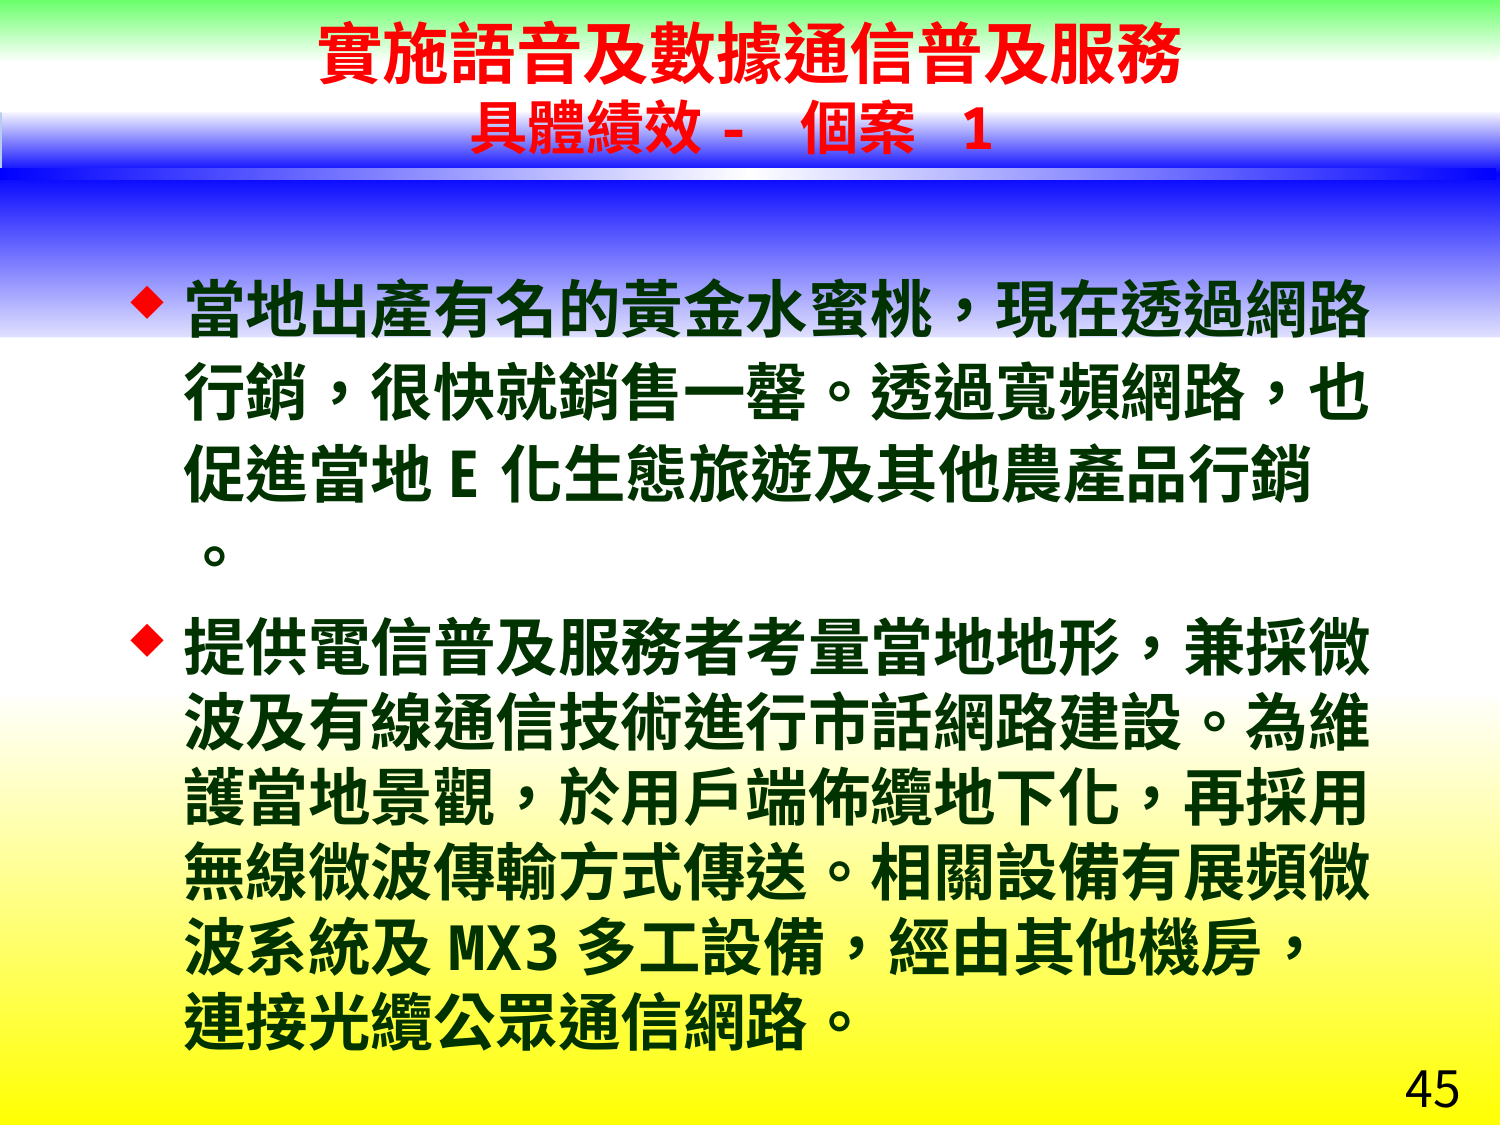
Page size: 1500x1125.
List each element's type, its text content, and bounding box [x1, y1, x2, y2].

title 實施語音及數據通信普及服務 具體績效- 個案 1 [0, 0, 1500, 173]
list 當地出產有名的黃金水蜜桃，現在透過網路行銷，很快就銷售一罄。透過寬頻網路，也促進當地E化生態旅遊及其他農產品行銷。 提供電信普及服務者考量當地地形，兼採微波及有線通信技術進行市話網路建設。為維護當地景觀，於用戶端佈纜地下化，再採用無線微波傳輸方式傳送。相關設備有展頻微波系統及MX3多工設備，經由其他機房，連接光纜公眾通信網路。 [112, 255, 1388, 1000]
